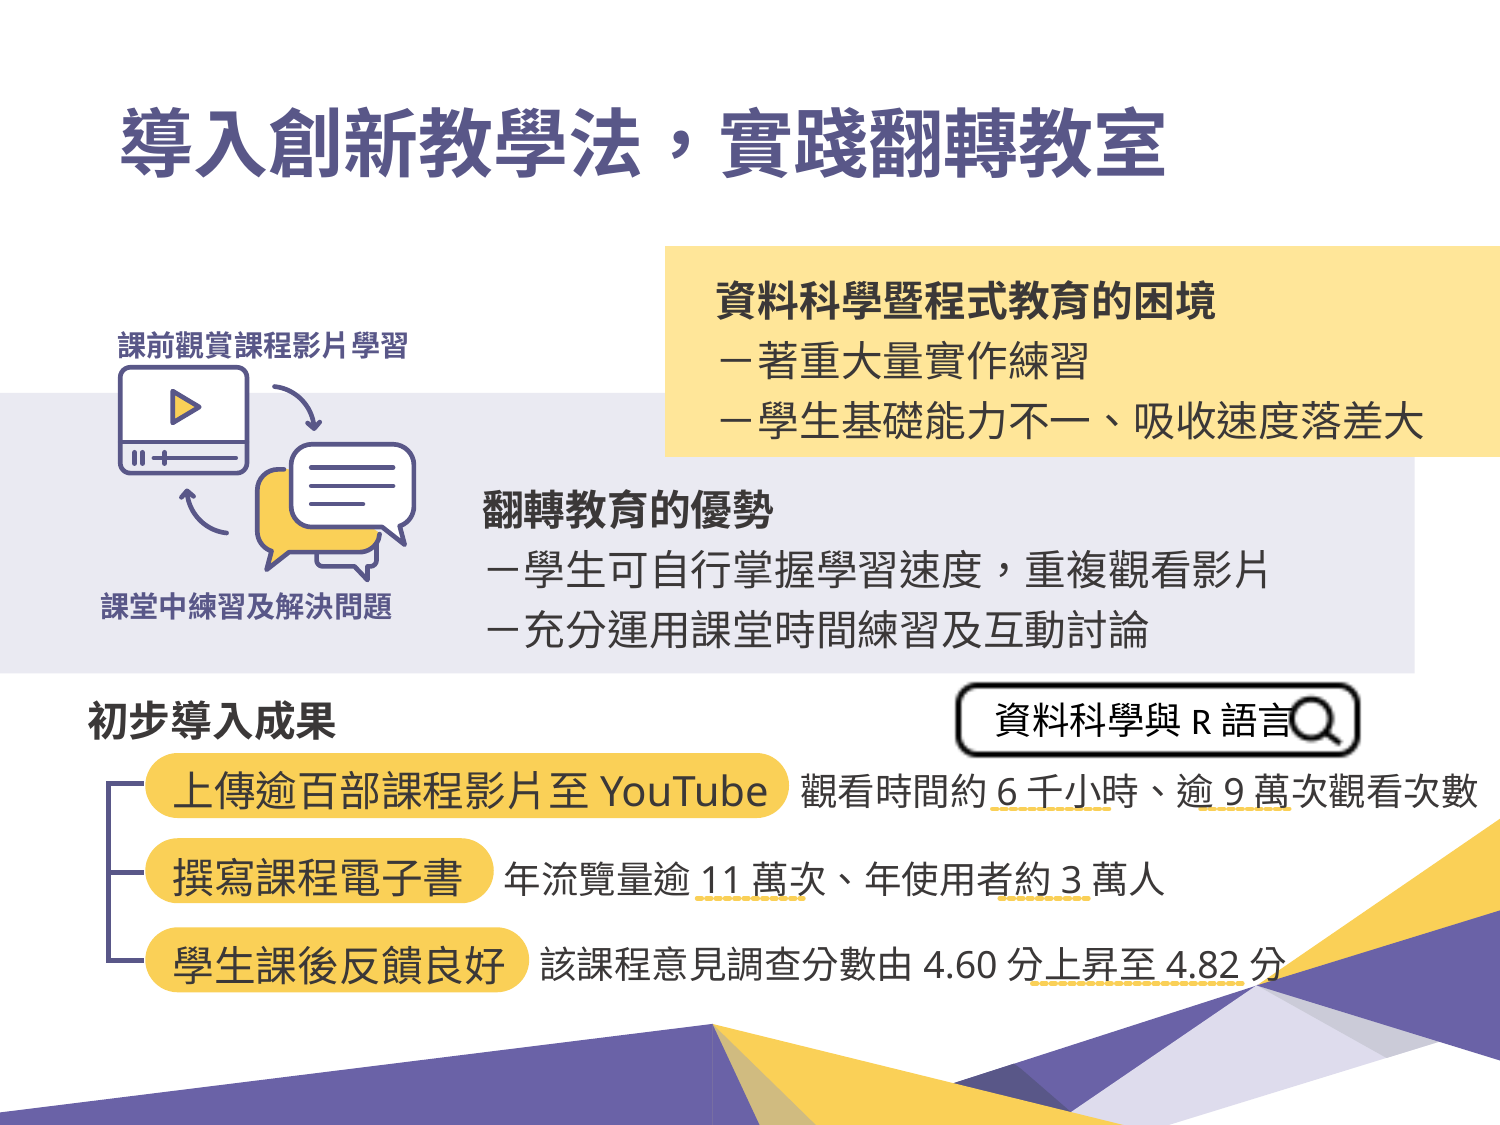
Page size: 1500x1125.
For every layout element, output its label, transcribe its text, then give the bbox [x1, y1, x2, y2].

text_box 翻轉教育的優勢 －學生可自行掌握學習速度，重複觀看影片 －充分運用課堂時間練習及互動討論 [467, 466, 871, 664]
text_box 初步導入成果 [72, 677, 871, 754]
text_box 學生課後反饋良好 [157, 921, 561, 998]
text_box [0, 246, 1500, 674]
text_box [145, 760, 157, 811]
text_box 觀看時間約6千小時、逾9萬次觀看次數 [785, 752, 871, 821]
text_box 課堂中練習及解決問題 [85, 573, 434, 632]
text_box 撰寫課程電子書 [157, 834, 518, 911]
text_box [123, 371, 244, 440]
text_box [123, 444, 244, 470]
picture [871, 430, 1441, 1006]
text_box 觀看時間約6千小時、逾9萬次觀看次數 [1441, 752, 1494, 821]
text_box 該課程意見調查分數由4.60分上昇至4.82分 [524, 925, 871, 994]
text_box 年流覽量逾11萬次、年使用者約3萬人 [488, 840, 871, 909]
text_box 資料科學暨程式教育的困境 －著重大量實作練習 －學生基礎能力不一、吸收速度落差大 [700, 256, 1494, 454]
text_box [145, 934, 157, 985]
text_box 上傳逾百部課程影片至YouTube [157, 754, 813, 823]
title 導入創新教學法，實踐翻轉教室 [103, 59, 1446, 235]
text_box [145, 845, 157, 896]
text_box 資料科學與R語言 [979, 689, 1282, 748]
text_box 課前觀賞課程影片學習 [102, 313, 451, 371]
